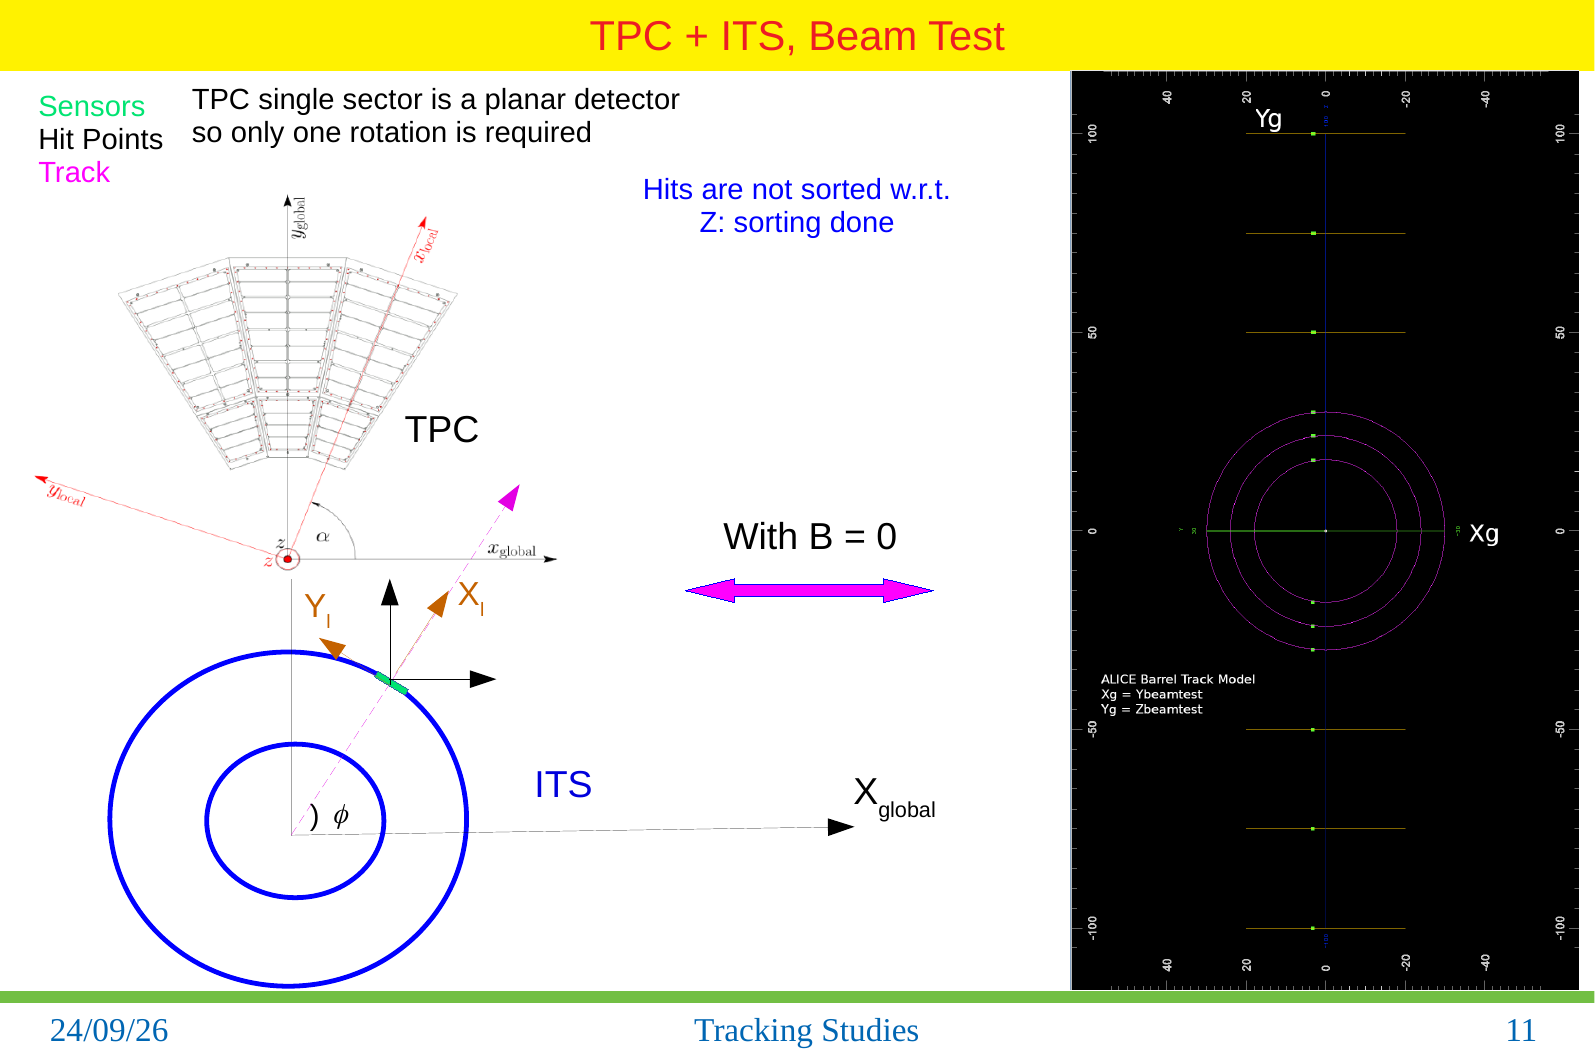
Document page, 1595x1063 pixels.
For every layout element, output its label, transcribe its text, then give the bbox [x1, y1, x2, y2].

text_box Hits are not sorted w.r.t. Z: sorting done [625, 165, 969, 246]
picture [23, 185, 561, 579]
text_box ) [295, 791, 384, 839]
text_box TPC single sector is a planar detector so only one rotation is required [177, 75, 733, 189]
text_box Xl [442, 568, 597, 686]
text_box Yl [289, 580, 443, 697]
picture [1070, 70, 1579, 990]
text_box TPC [389, 401, 674, 459]
text_box [685, 578, 934, 603]
text_box ITS [519, 755, 804, 813]
text_box With B = 0 [708, 507, 945, 565]
text_box Xglobal [838, 763, 993, 881]
title TPC + ITS, Beam Test [0, 0, 1595, 71]
text_box Sensors Hit Points Track [23, 82, 177, 185]
